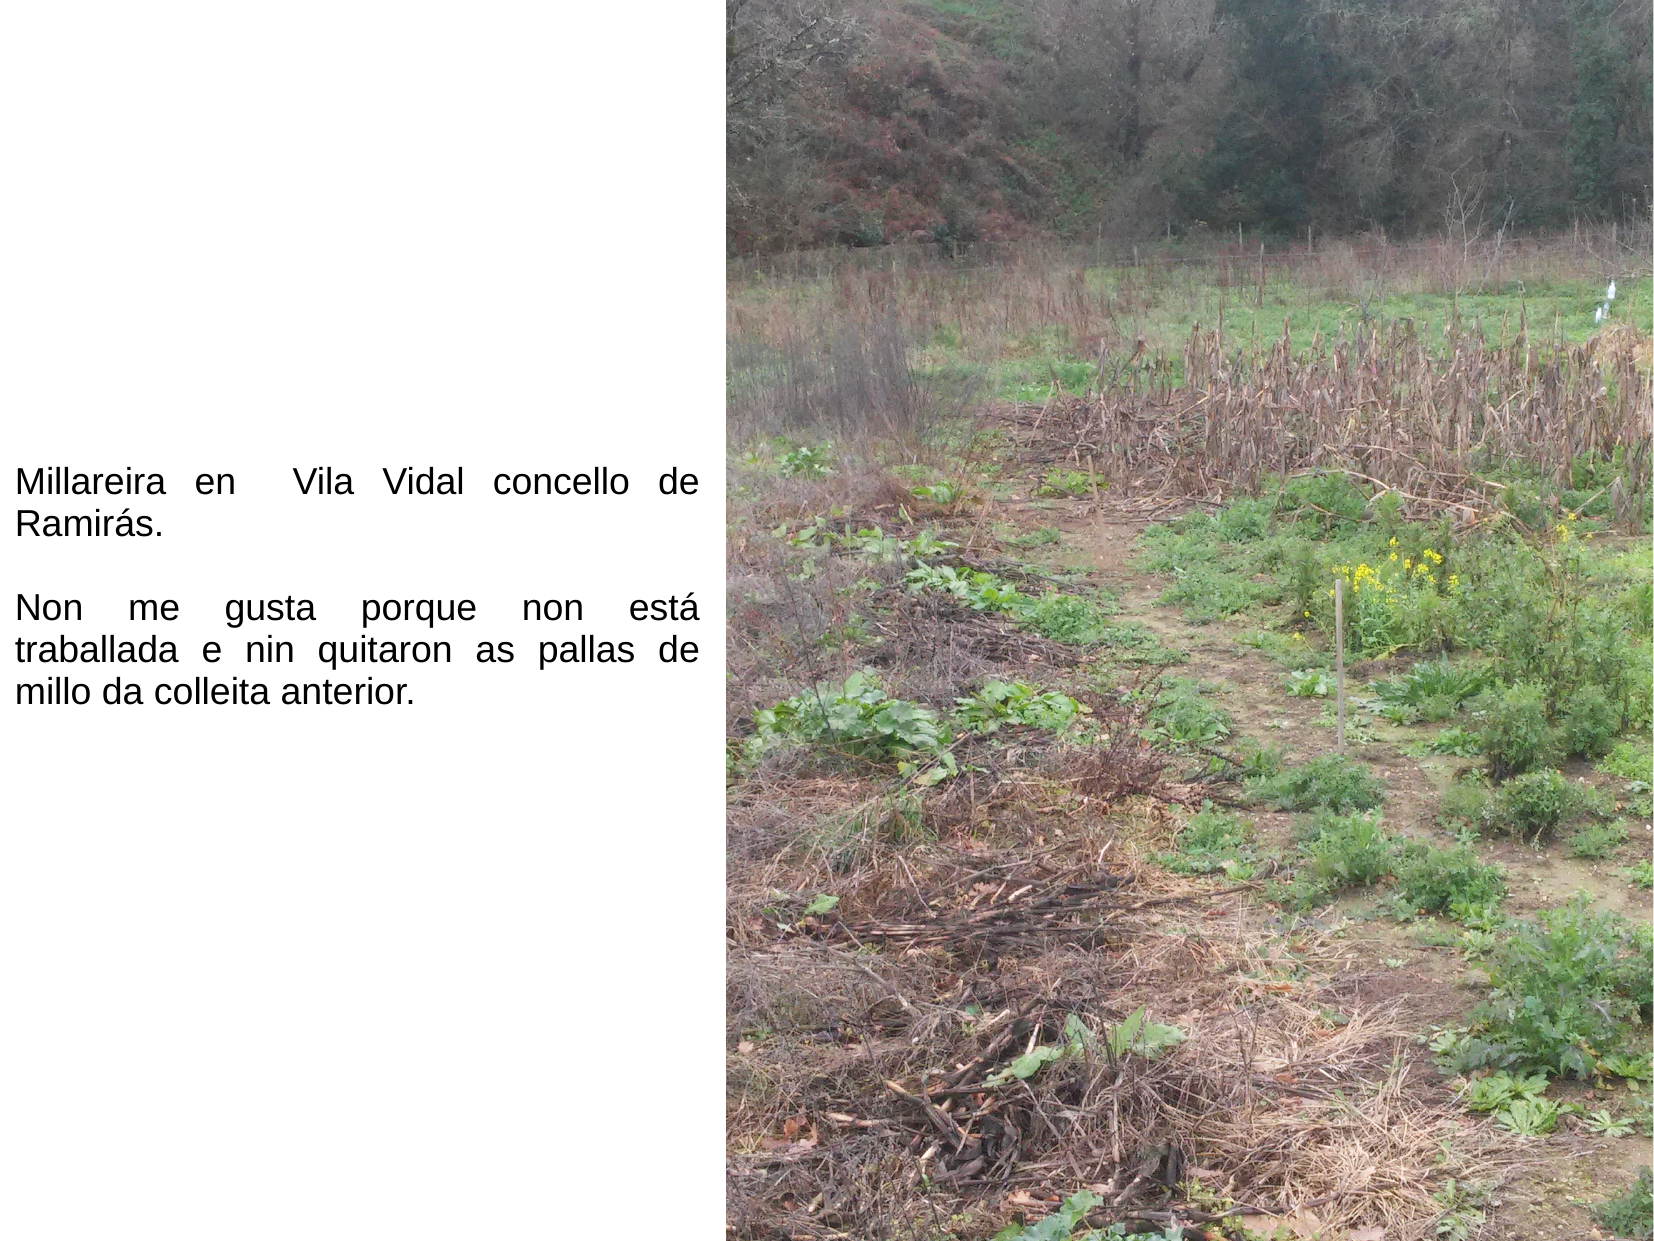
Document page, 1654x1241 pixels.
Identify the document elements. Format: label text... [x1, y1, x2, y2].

text_box Millareira en Vila Vidal concello de Ramirás. Non me gusta porque non está traballada e nin quitaron as pallas de millo da colleita anterior. [0, 453, 715, 721]
picture [726, 0, 1654, 1241]
